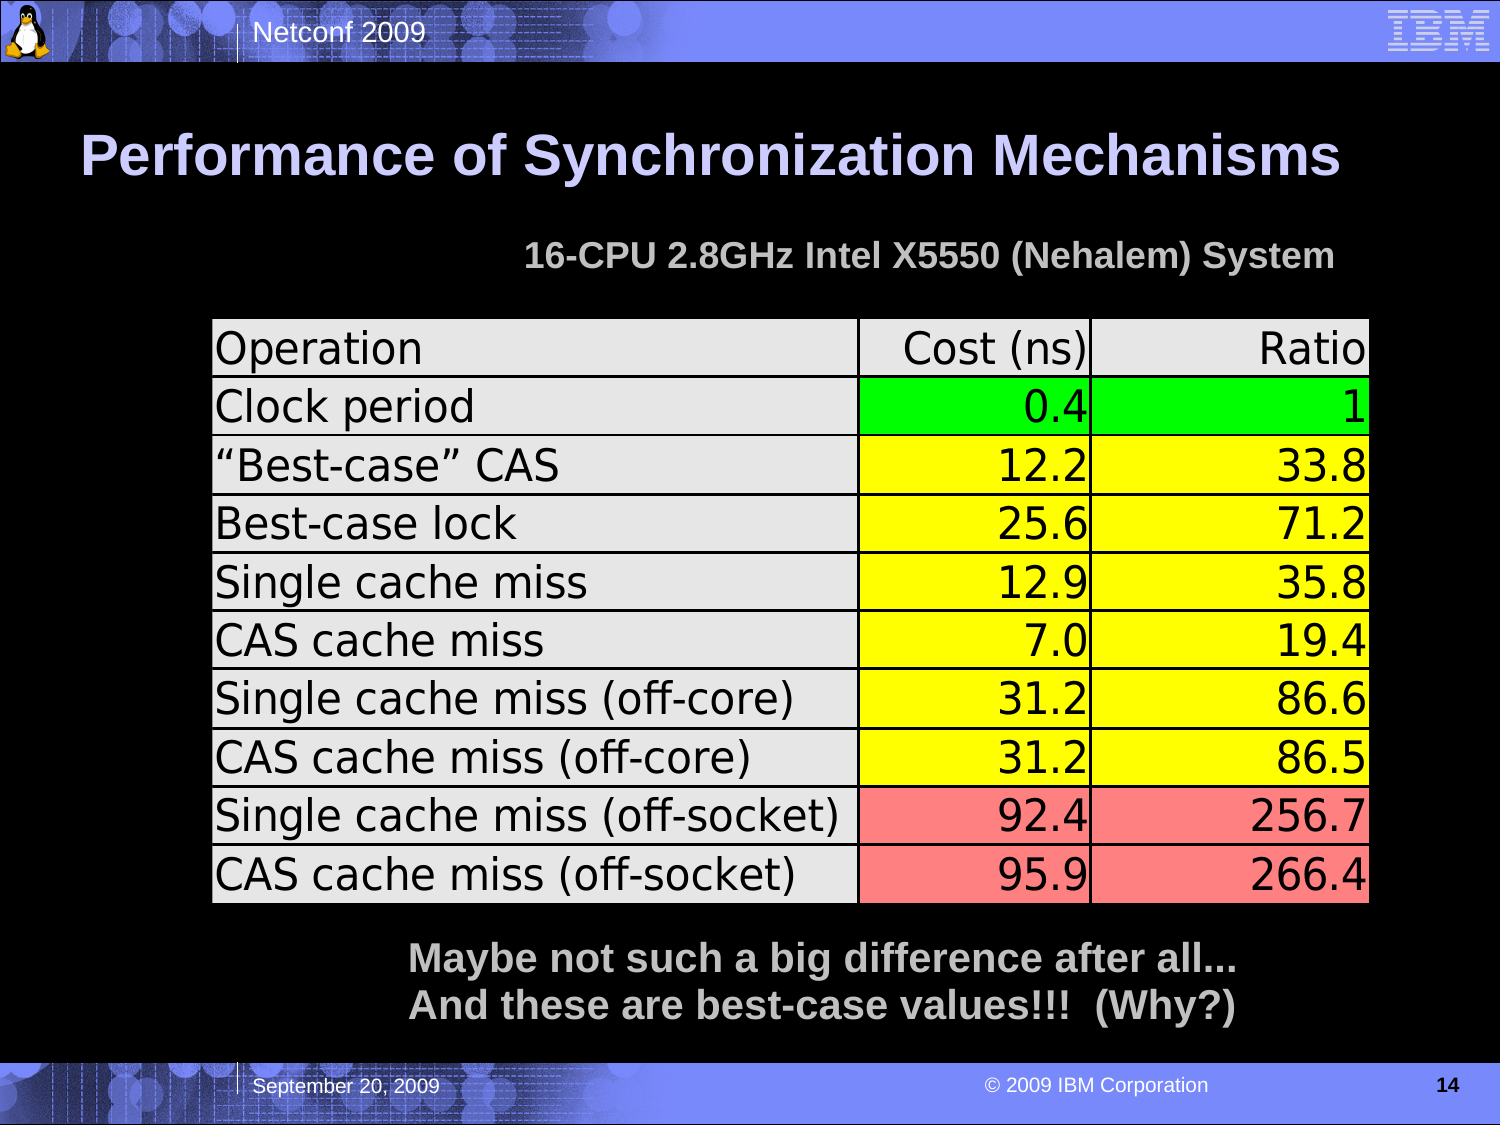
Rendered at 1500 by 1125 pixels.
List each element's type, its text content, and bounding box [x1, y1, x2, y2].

picture [0, 1063, 1500, 1124]
text_box Maybe not such a big difference after all... And these are best-case values!!! (Why?) [393, 927, 1253, 1036]
title Performance of Synchronization Mechanisms [79, 116, 1433, 199]
text_box 16-CPU 2.8GHz Intel X5550 (Nehalem) System [509, 226, 1351, 284]
picture [1, 1, 1500, 62]
chart [212, 318, 1371, 906]
